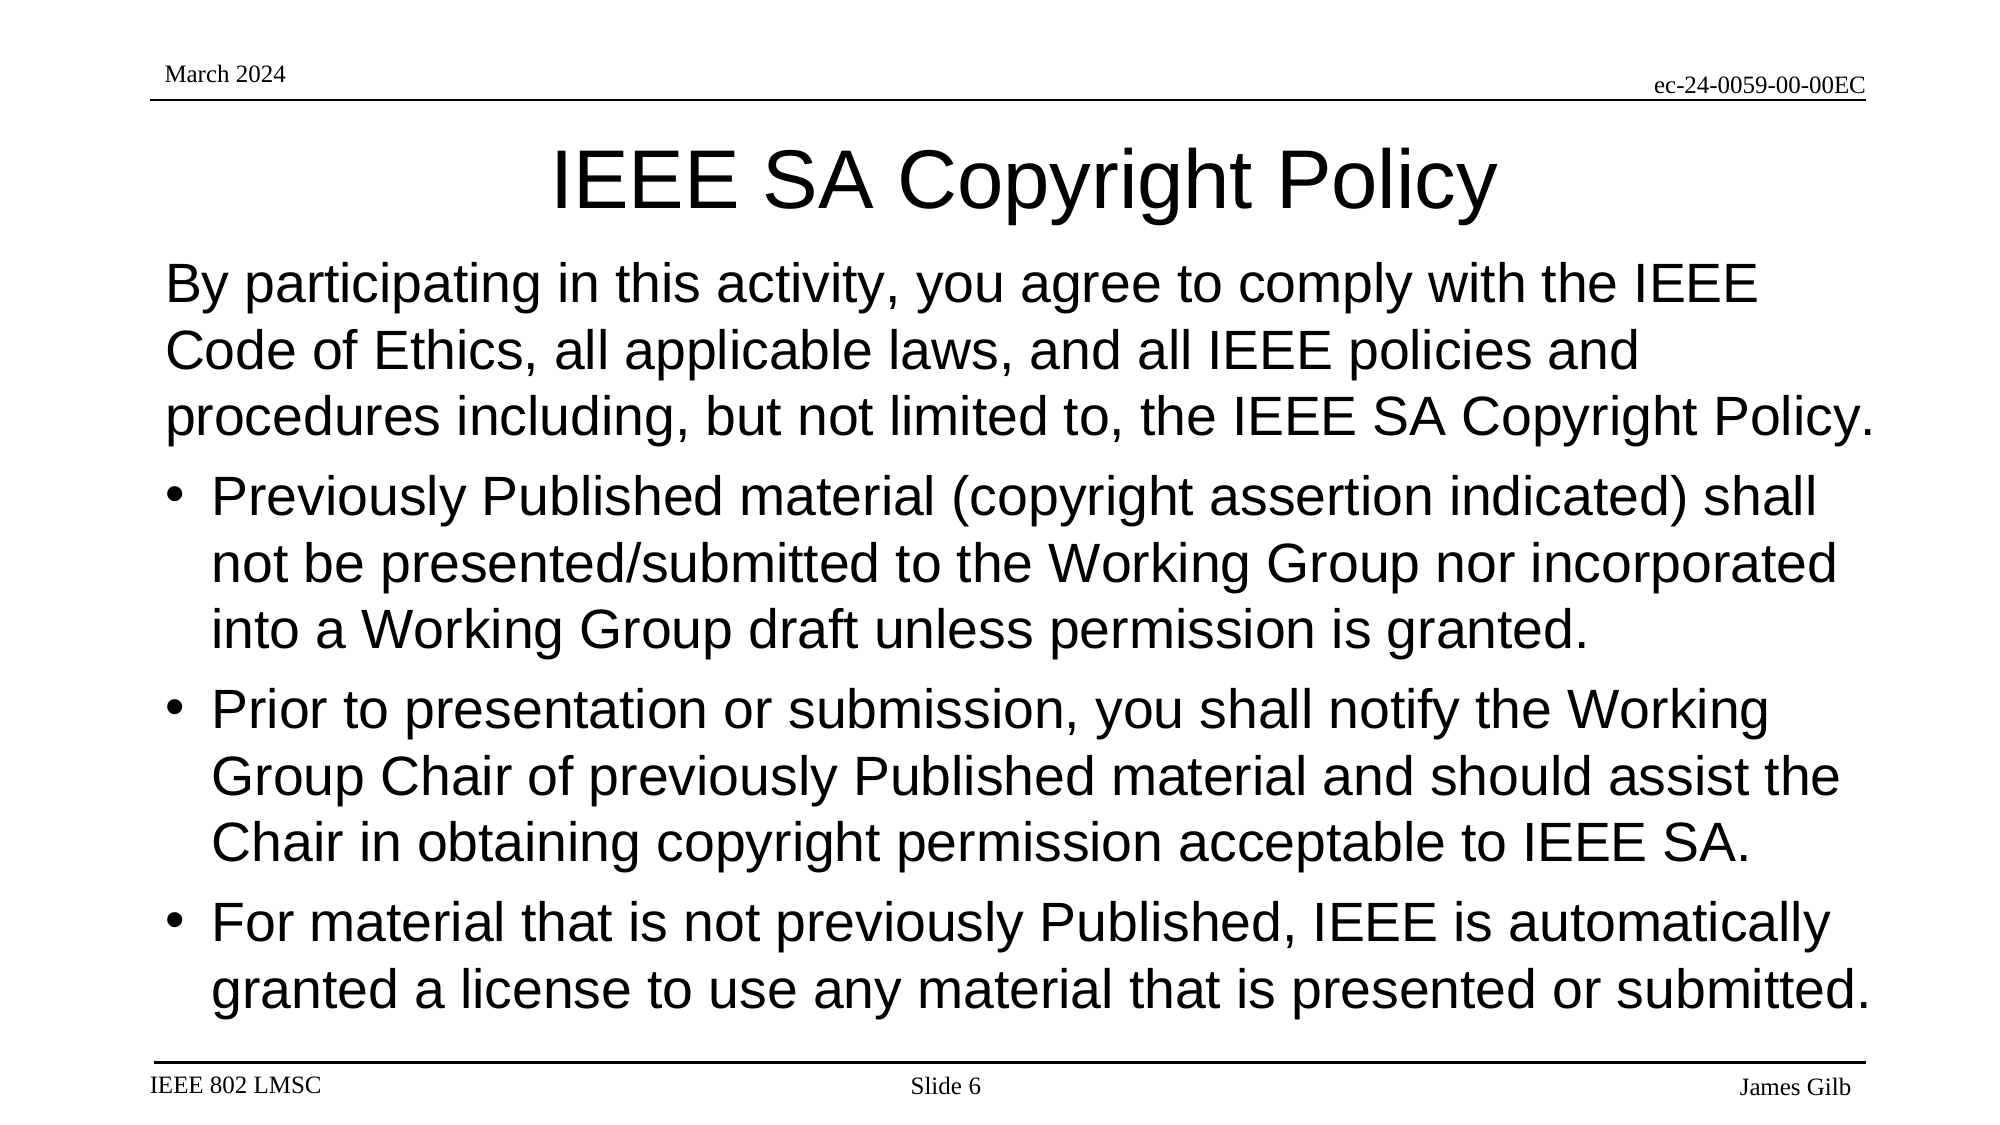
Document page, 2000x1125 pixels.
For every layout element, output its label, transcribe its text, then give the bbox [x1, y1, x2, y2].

title IEEE SA Copyright Policy [150, 112, 1900, 238]
list By participating in this activity, you agree to comply with the IEEE Code of Ethics, all applicable laws, and all IEEE policies and procedures including, but not limited to, the IEEE SA Copyright Policy. Previously Published material (copyright assertion indicated) shall not be presented/submitted to the Working Group nor incorporated into a Working Group draft unless permission is granted. Prior to presentation or submission, you shall notify the Working Group Chair of previously Published material and should assist the Chair in obtaining copyright permission acceptable to IEEE SA. For material that is not previously Published, IEEE is automatically granted a license to use any material that is presented or submitted. [149, 239, 1900, 1051]
